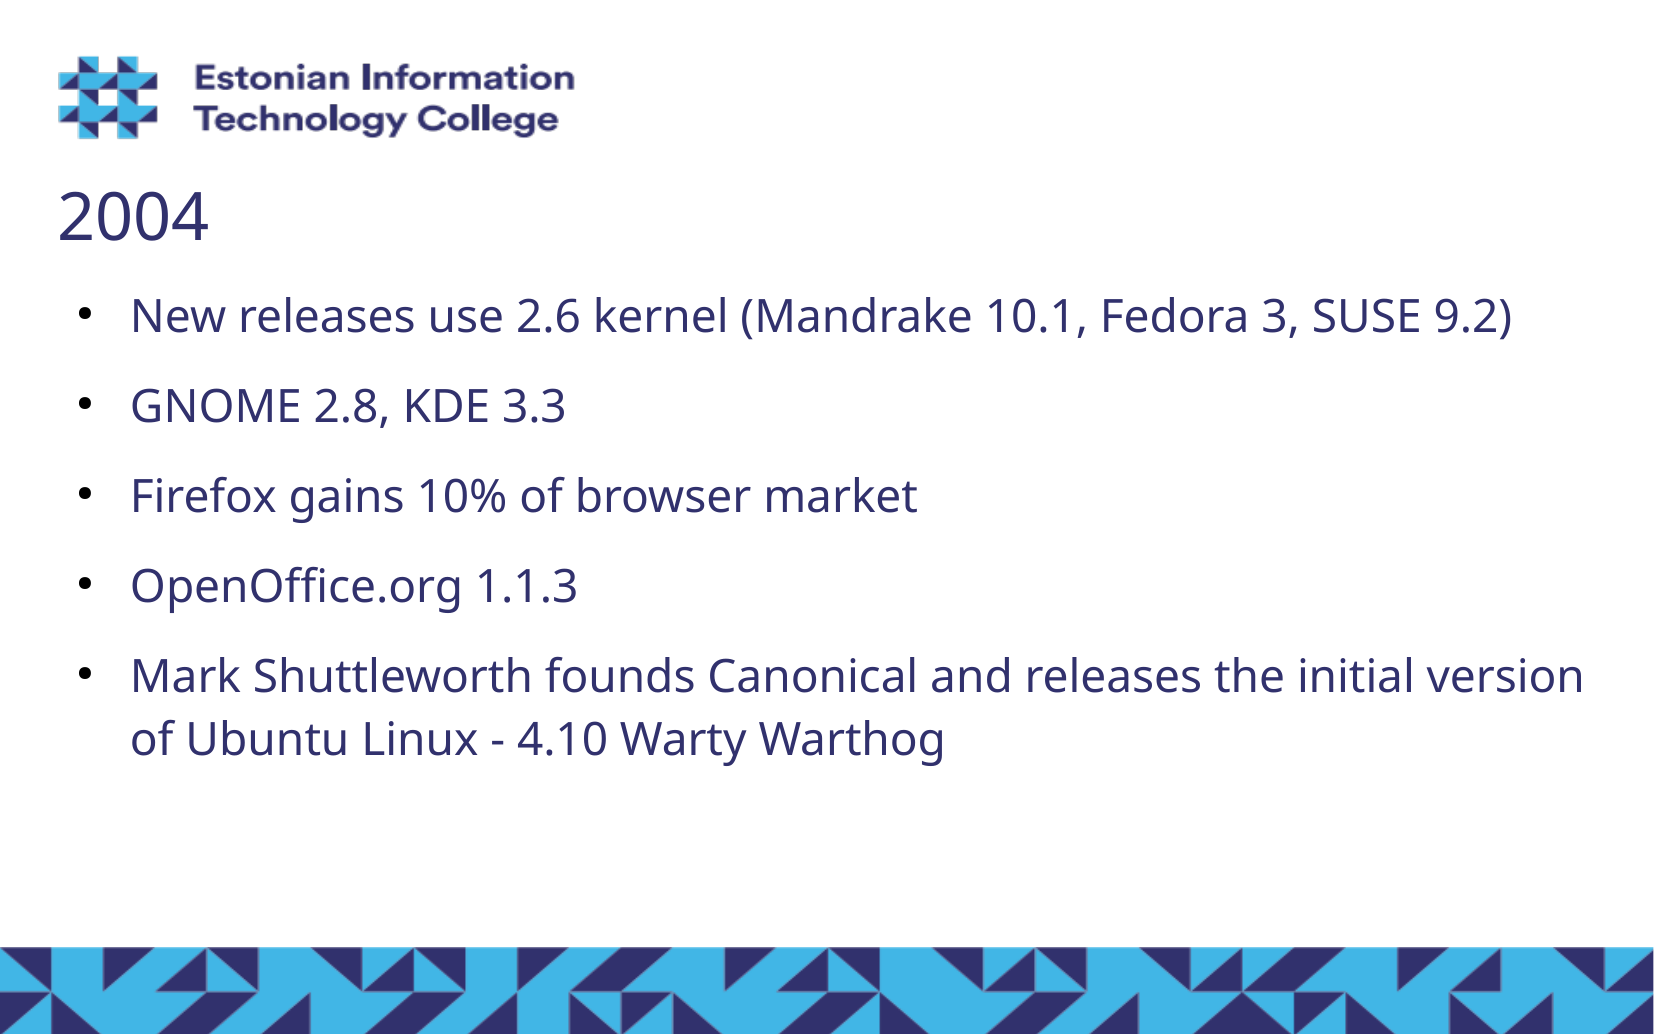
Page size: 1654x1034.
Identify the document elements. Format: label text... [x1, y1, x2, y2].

title 2004 [57, 145, 1524, 284]
list New releases use 2.6 kernel (Mandrake 10.1, Fedora 3, SUSE 9.2) GNOME 2.8, KDE 3.3 Firefox gains 10% of browser market OpenOffice.org 1.1.3 Mark Shuttleworth founds Canonical and releases the initial version of Ubuntu Linux - 4.10 Warty Warthog [59, 283, 1595, 936]
